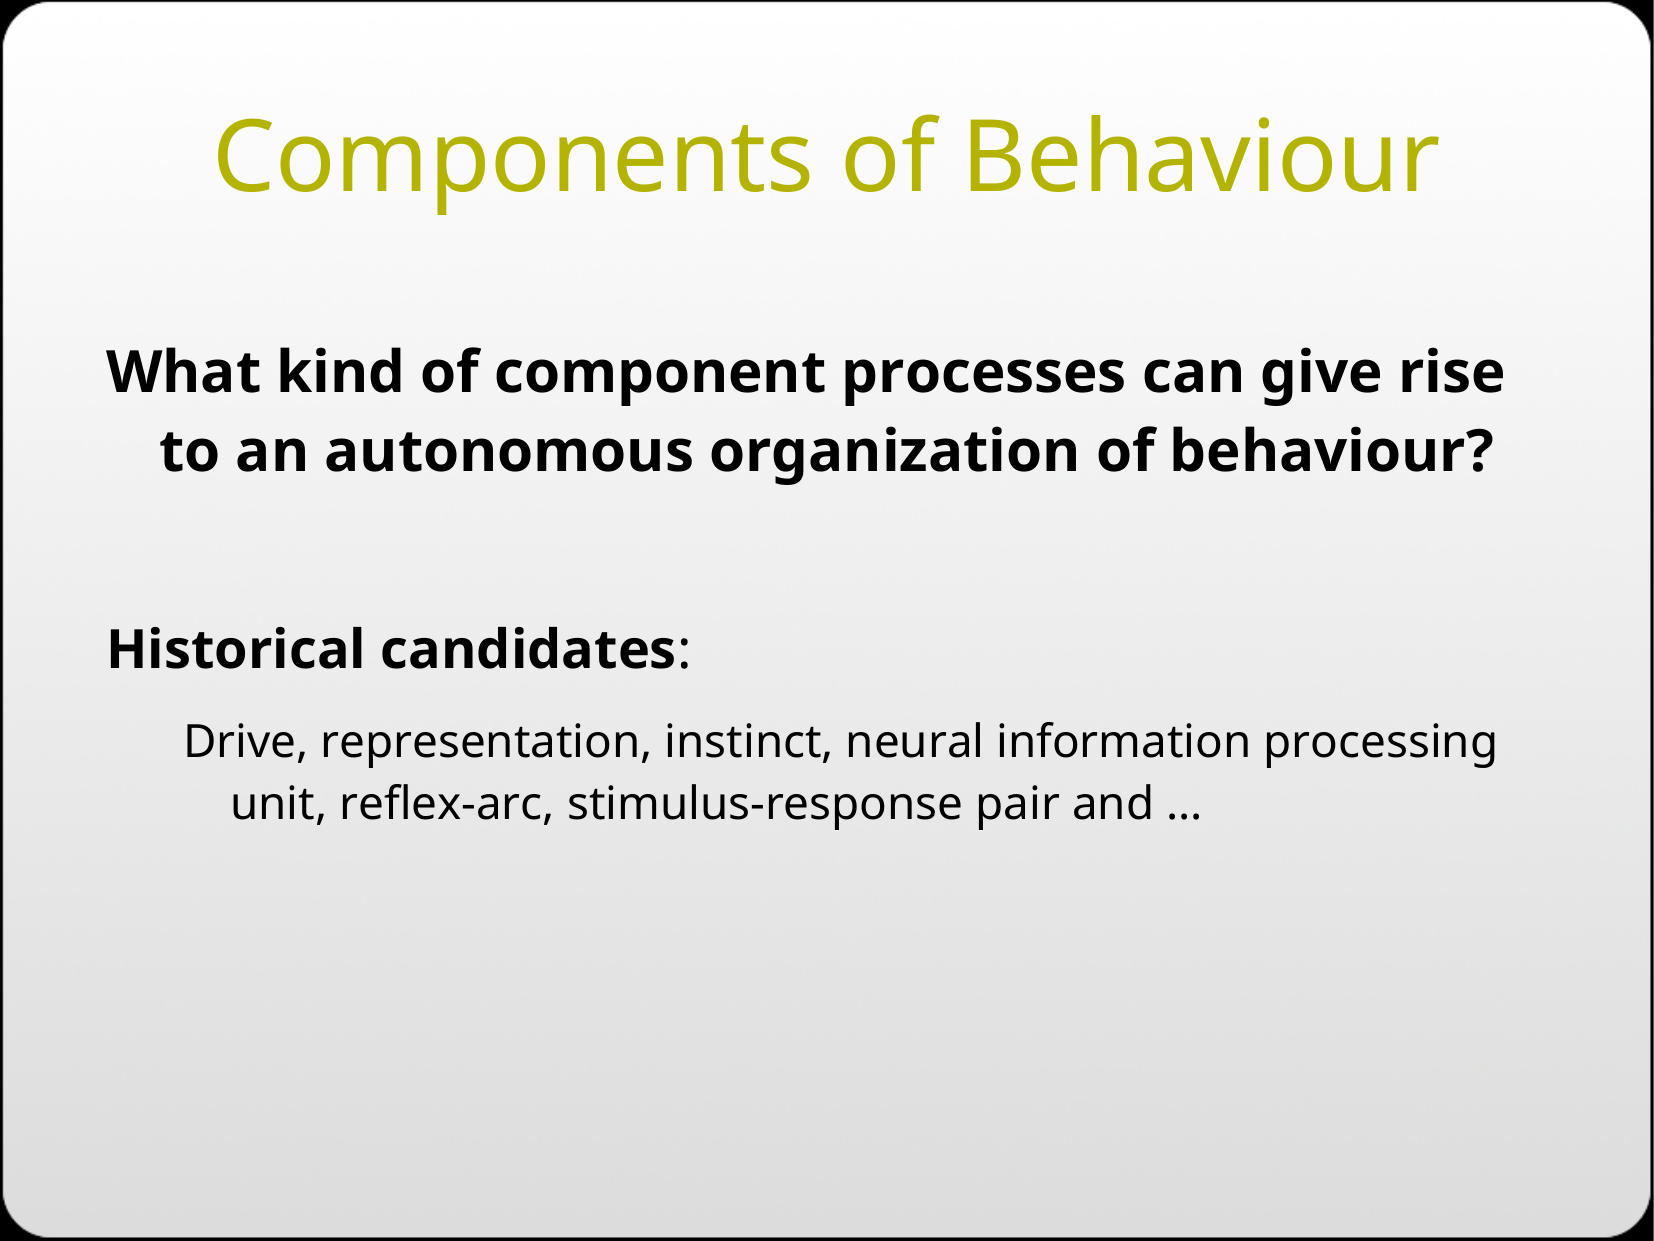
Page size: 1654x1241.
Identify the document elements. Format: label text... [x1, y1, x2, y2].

picture [0, 0, 1654, 1241]
title Components of Behaviour [29, 56, 1625, 250]
list What kind of component processes can give rise to an autonomous organization of behaviour? Historical candidates: Drive, representation, instinct, neural information processing unit, reflex-arc, stimulus-response pair and ... [88, 330, 1577, 1134]
